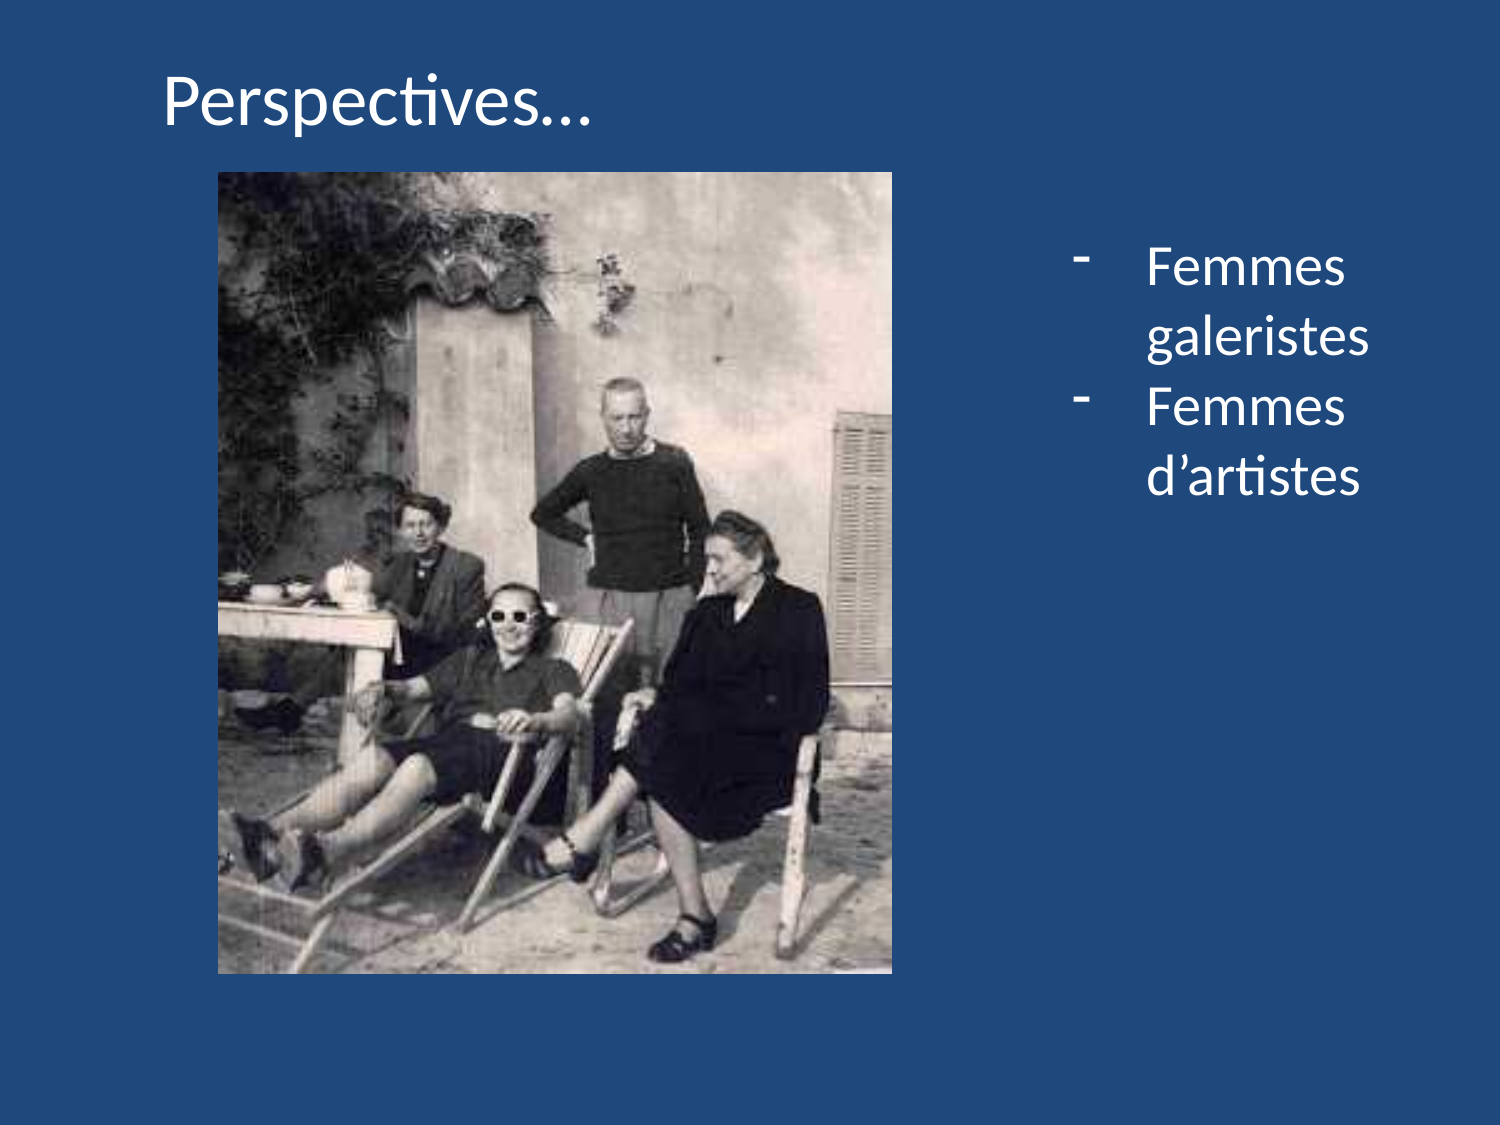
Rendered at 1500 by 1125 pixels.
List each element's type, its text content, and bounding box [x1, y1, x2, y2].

picture [218, 172, 892, 974]
text_box Femmes galeristes Femmes d’artistes [1057, 219, 1430, 515]
text_box Perspectives… [147, 42, 1424, 148]
